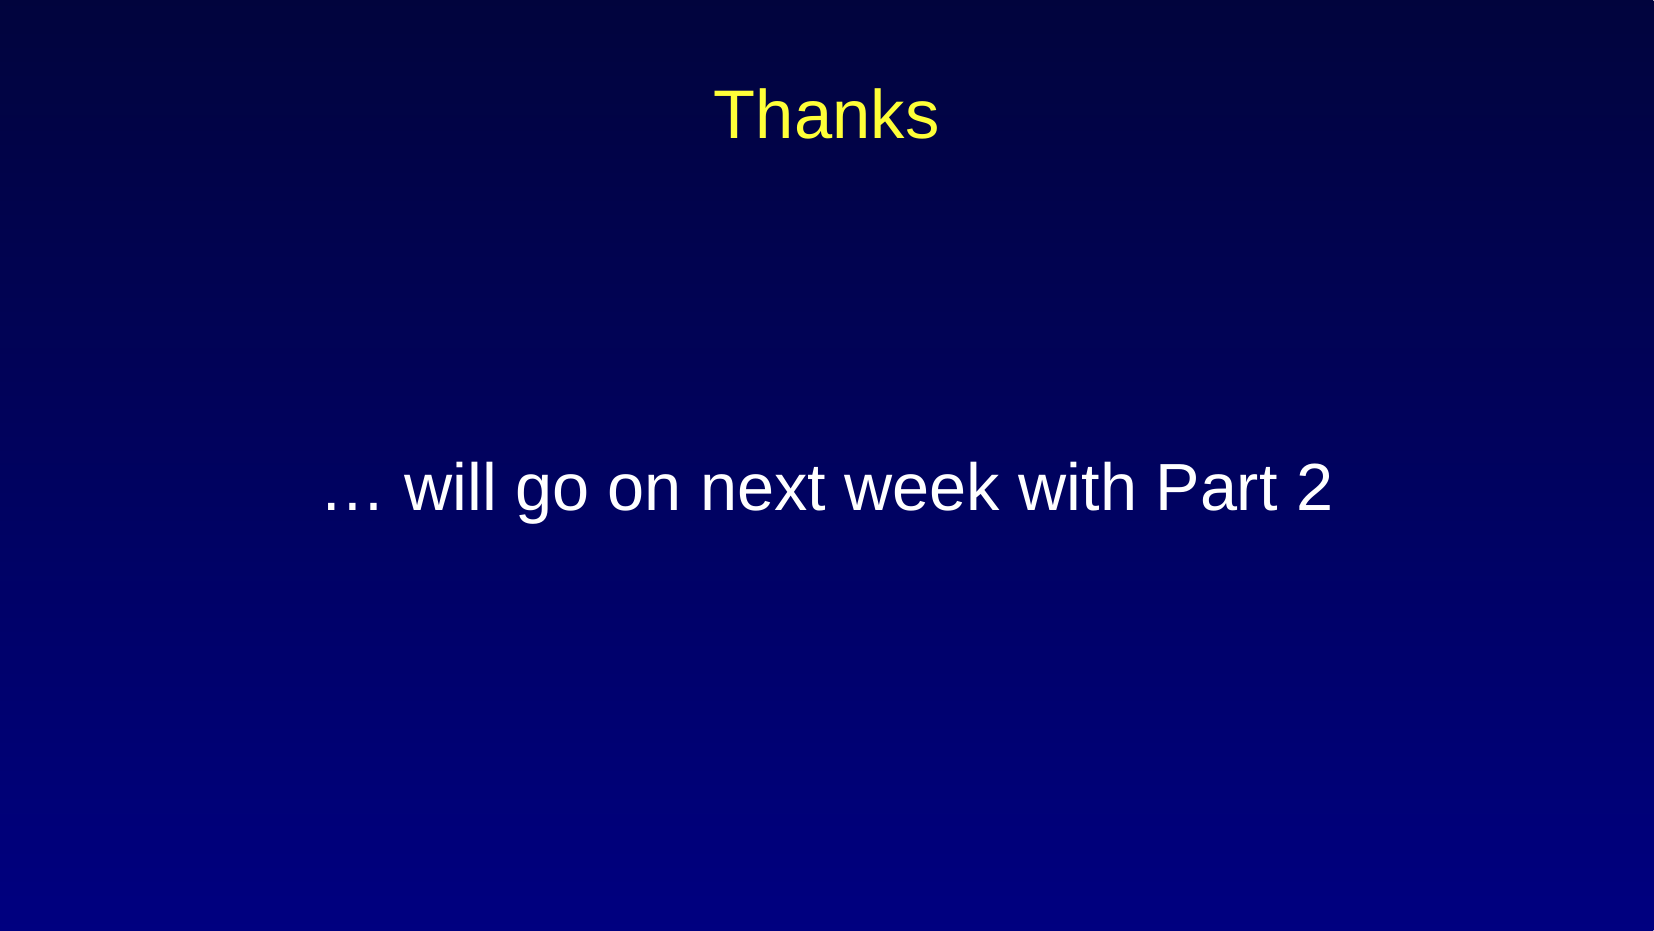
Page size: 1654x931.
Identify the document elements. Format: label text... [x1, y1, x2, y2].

subtitle … will go on next week with Part 2 [82, 217, 1571, 758]
title Thanks [82, 37, 1571, 193]
